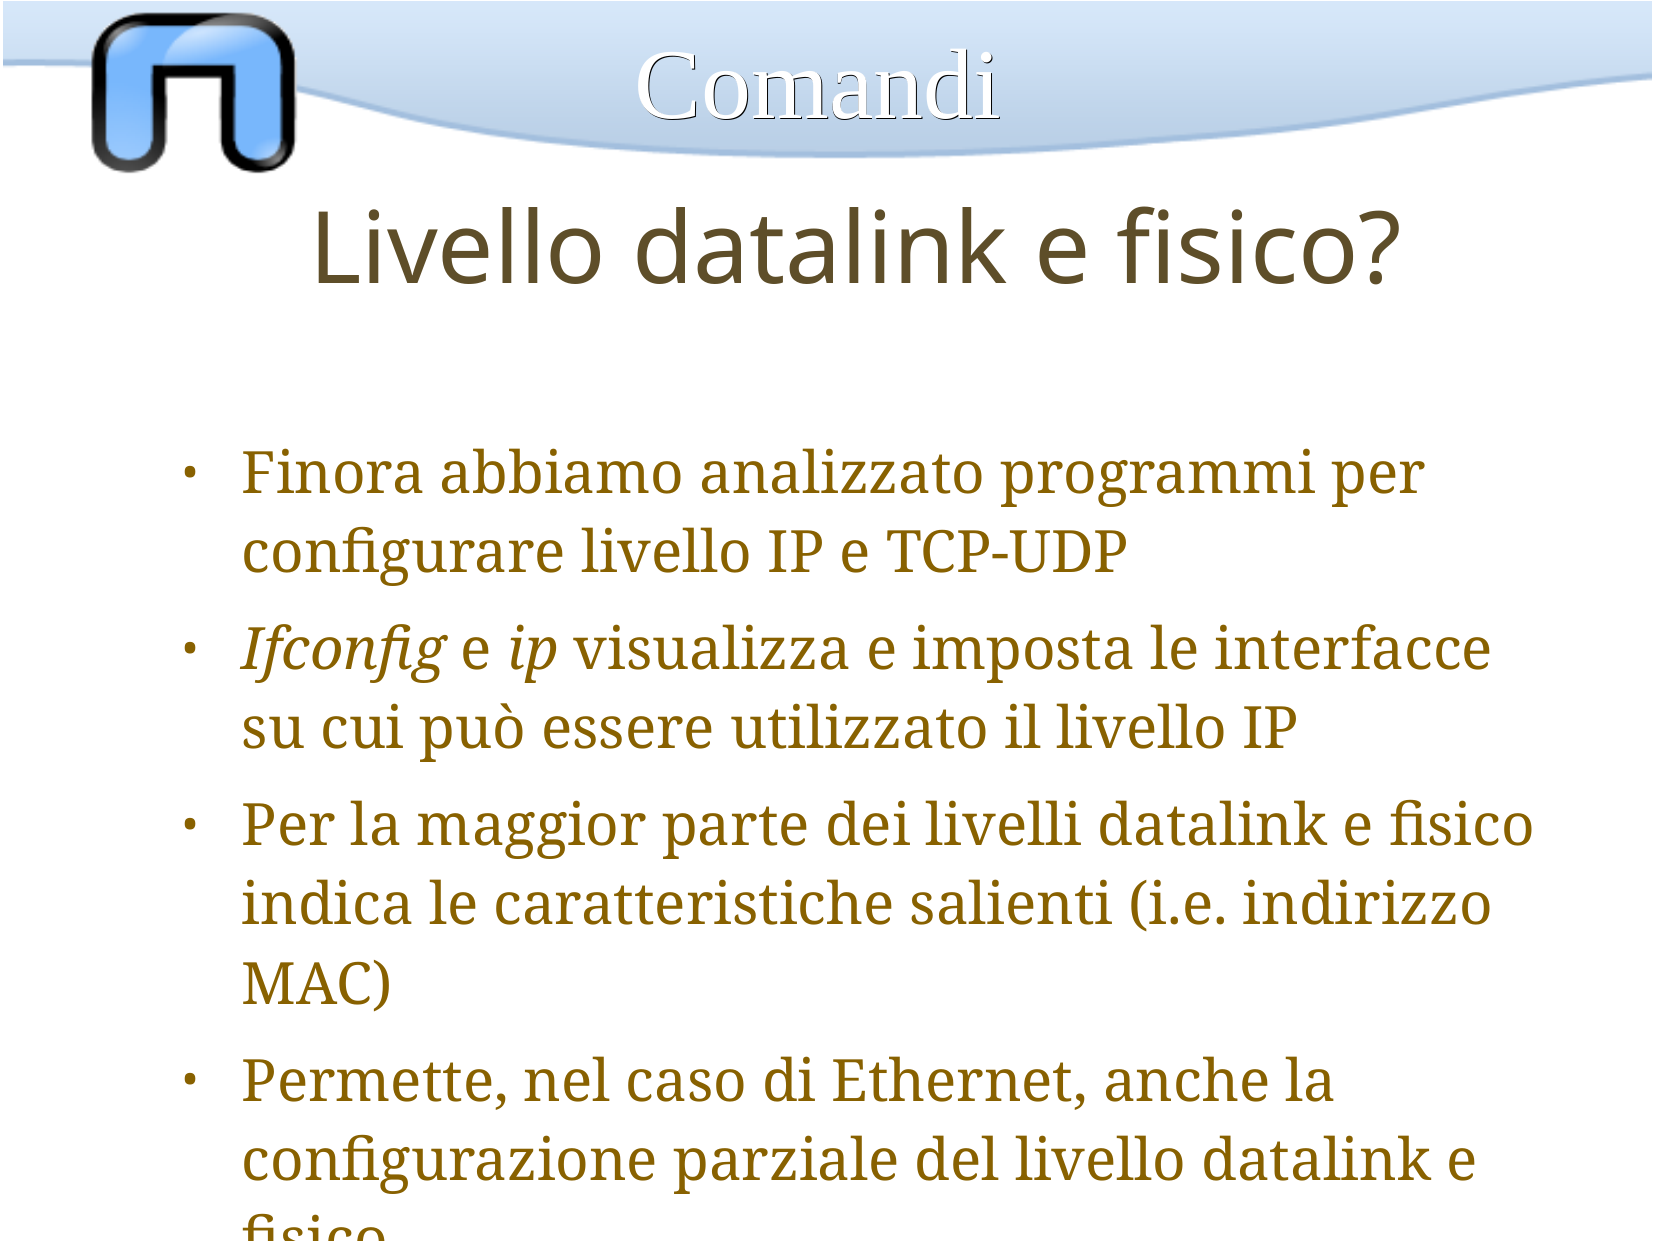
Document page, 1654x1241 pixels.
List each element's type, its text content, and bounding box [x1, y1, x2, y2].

list Finora abbiamo analizzato programmi per configurare livello IP e TCP-UDP Ifconfig e ip visualizza e imposta le interfacce su cui può essere utilizzato il livello IP Per la maggior parte dei livelli datalink e fisico indica le caratteristiche salienti (i.e. indirizzo MAC) Permette, nel caso di Ethernet, anche la configurazione parziale del livello datalink e fisico [147, 430, 1565, 1241]
title Livello datalink e fisico? [147, 82, 1565, 408]
picture [0, 0, 1654, 1241]
text_box Comandi [573, 29, 1063, 82]
